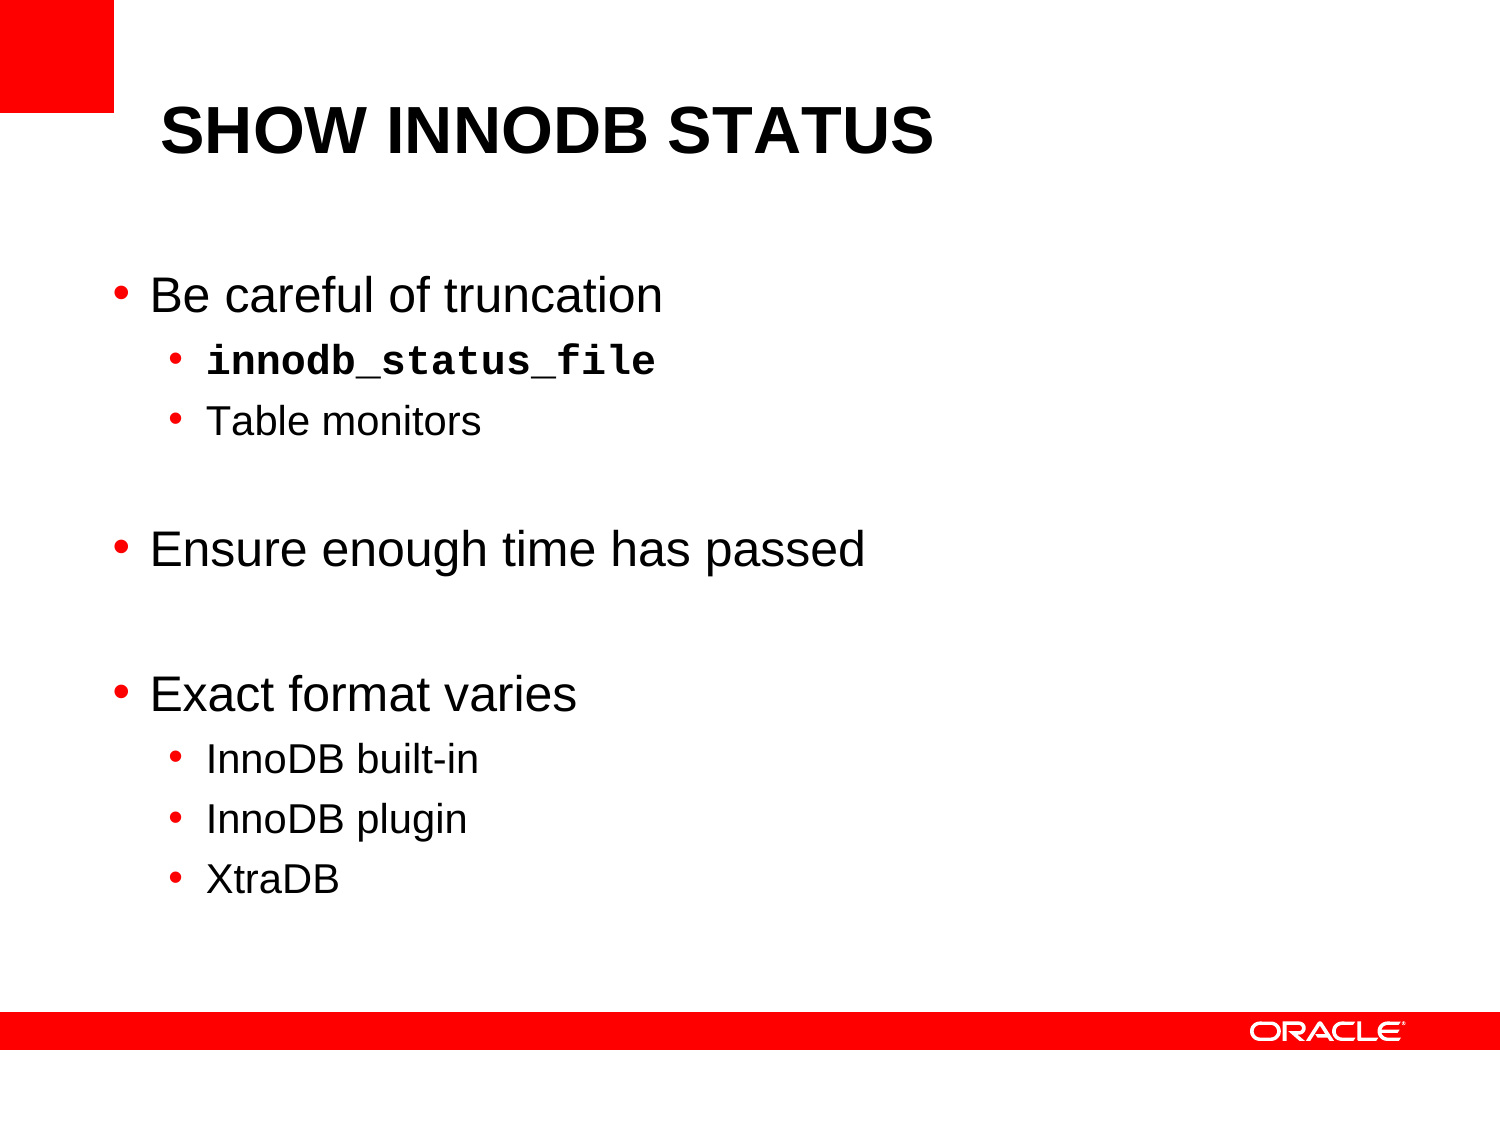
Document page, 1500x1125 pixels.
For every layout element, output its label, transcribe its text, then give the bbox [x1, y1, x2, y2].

picture [0, 0, 114, 113]
title SHOW INNODB STATUS [145, 49, 1390, 205]
list Be careful of truncation innodb_status_file Table monitors Ensure enough time has passed Exact format varies InnoDB built-in InnoDB plugin XtraDB [112, 262, 1349, 1005]
picture [0, 1012, 1500, 1050]
